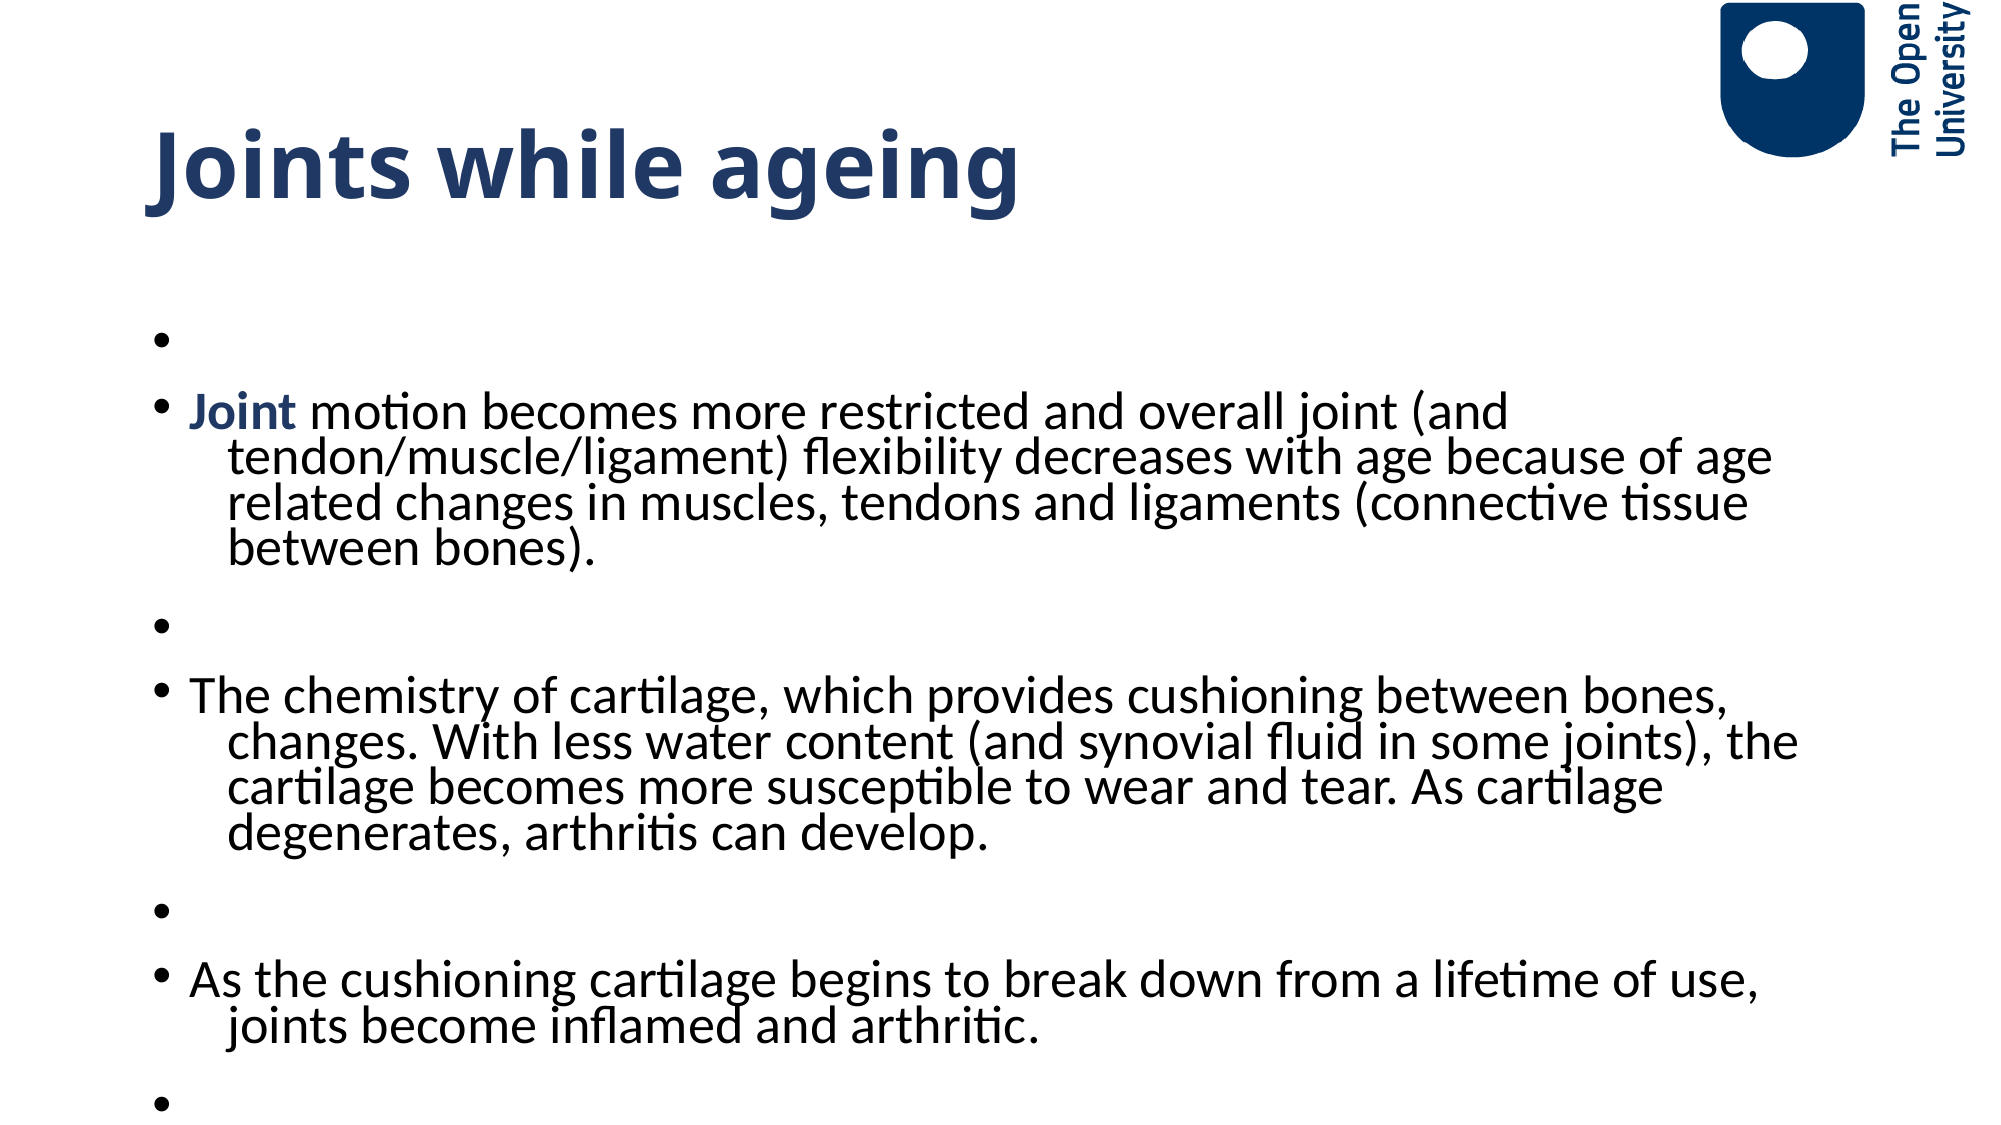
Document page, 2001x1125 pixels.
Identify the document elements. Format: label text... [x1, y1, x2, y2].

picture [1719, 0, 1973, 159]
list Joint motion becomes more restricted and overall joint (and tendon/muscle/ligament) flexibility decreases with age because of age related changes in muscles, tendons and ligaments (connective tissue between bones). The chemistry of cartilage, which provides cushioning between bones, changes. With less water content (and synovial fluid in some joints), the cartilage becomes more susceptible to wear and tear. As cartilage degenerates, arthritis can develop. As the cushioning cartilage begins to break down from a lifetime of use, joints become inflamed and arthritic. [137, 299, 1863, 1066]
title Joints while ageing [137, 59, 1863, 278]
